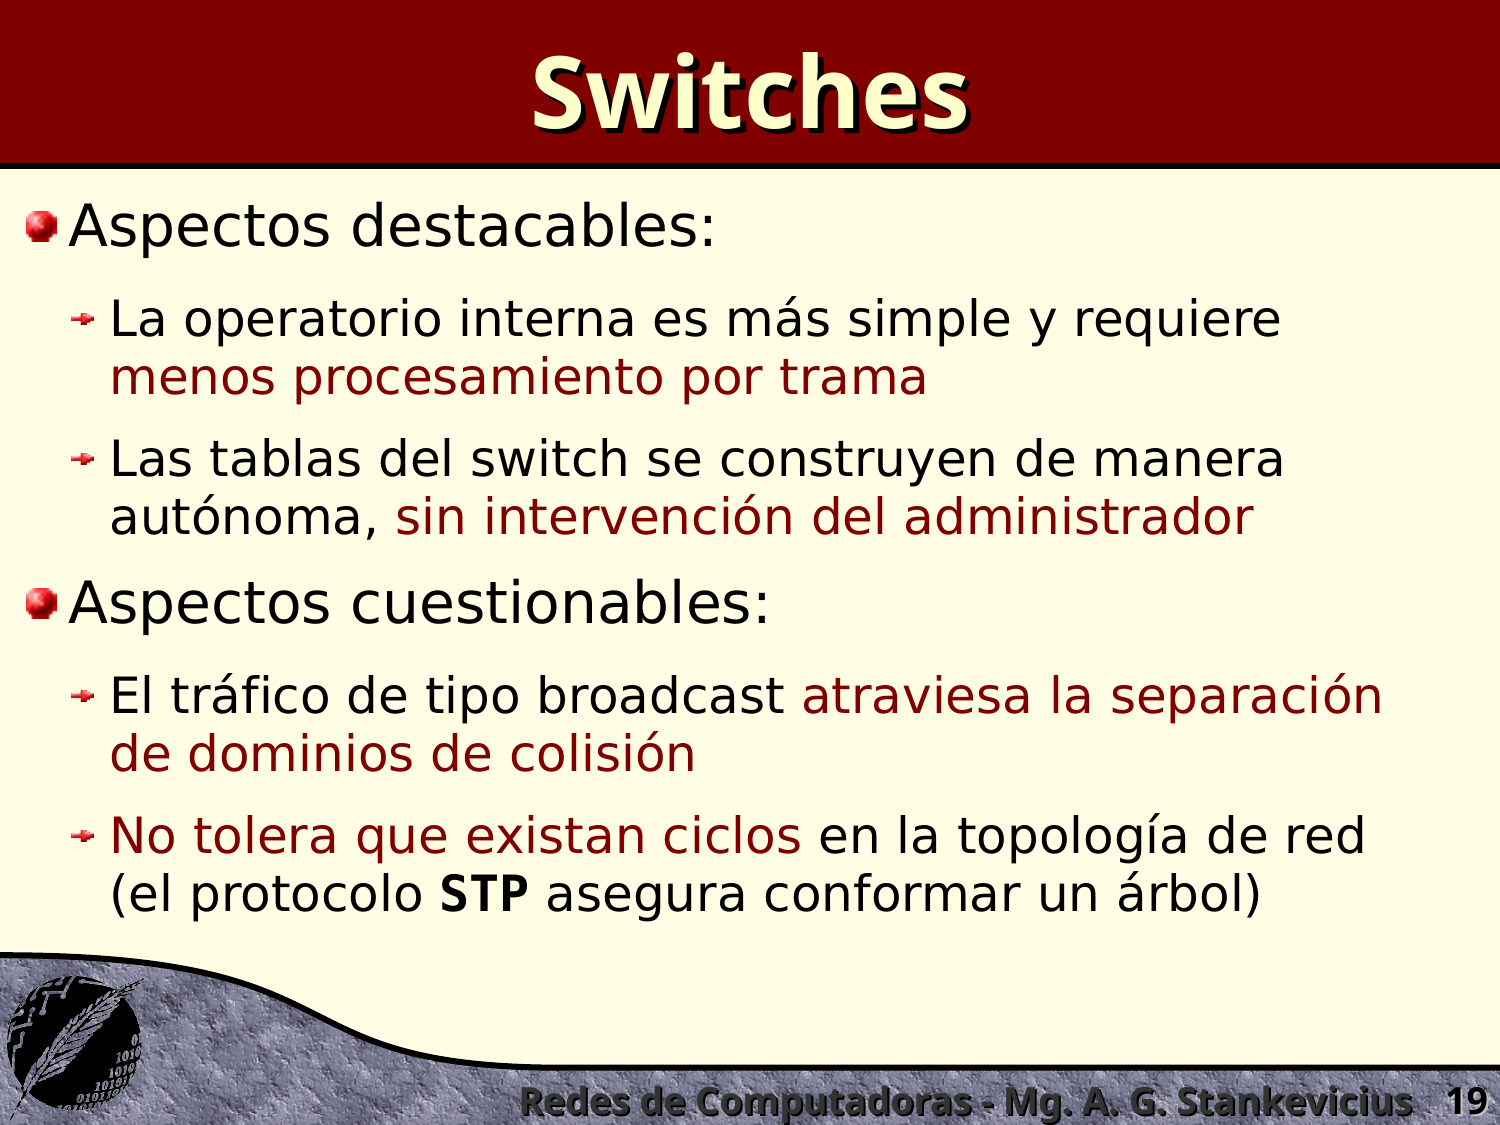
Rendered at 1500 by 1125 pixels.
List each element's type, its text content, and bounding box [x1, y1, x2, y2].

title Switches [15, 5, 1485, 160]
picture [1047, 1100, 1054, 1110]
list Aspectos destacables: La operatorio interna es más simple y requiere menos procesamiento por trama Las tablas del switch se construyen de manera autónoma, sin intervención del administrador Aspectos cuestionables: El tráfico de tipo broadcast atraviesa la separación de dominios de colisión No tolera que existan ciclos en la topología de red (el protocolo STP asegura conformar un árbol) [11, 192, 1486, 927]
picture [0, 959, 1500, 1125]
picture [790, 1100, 795, 1110]
